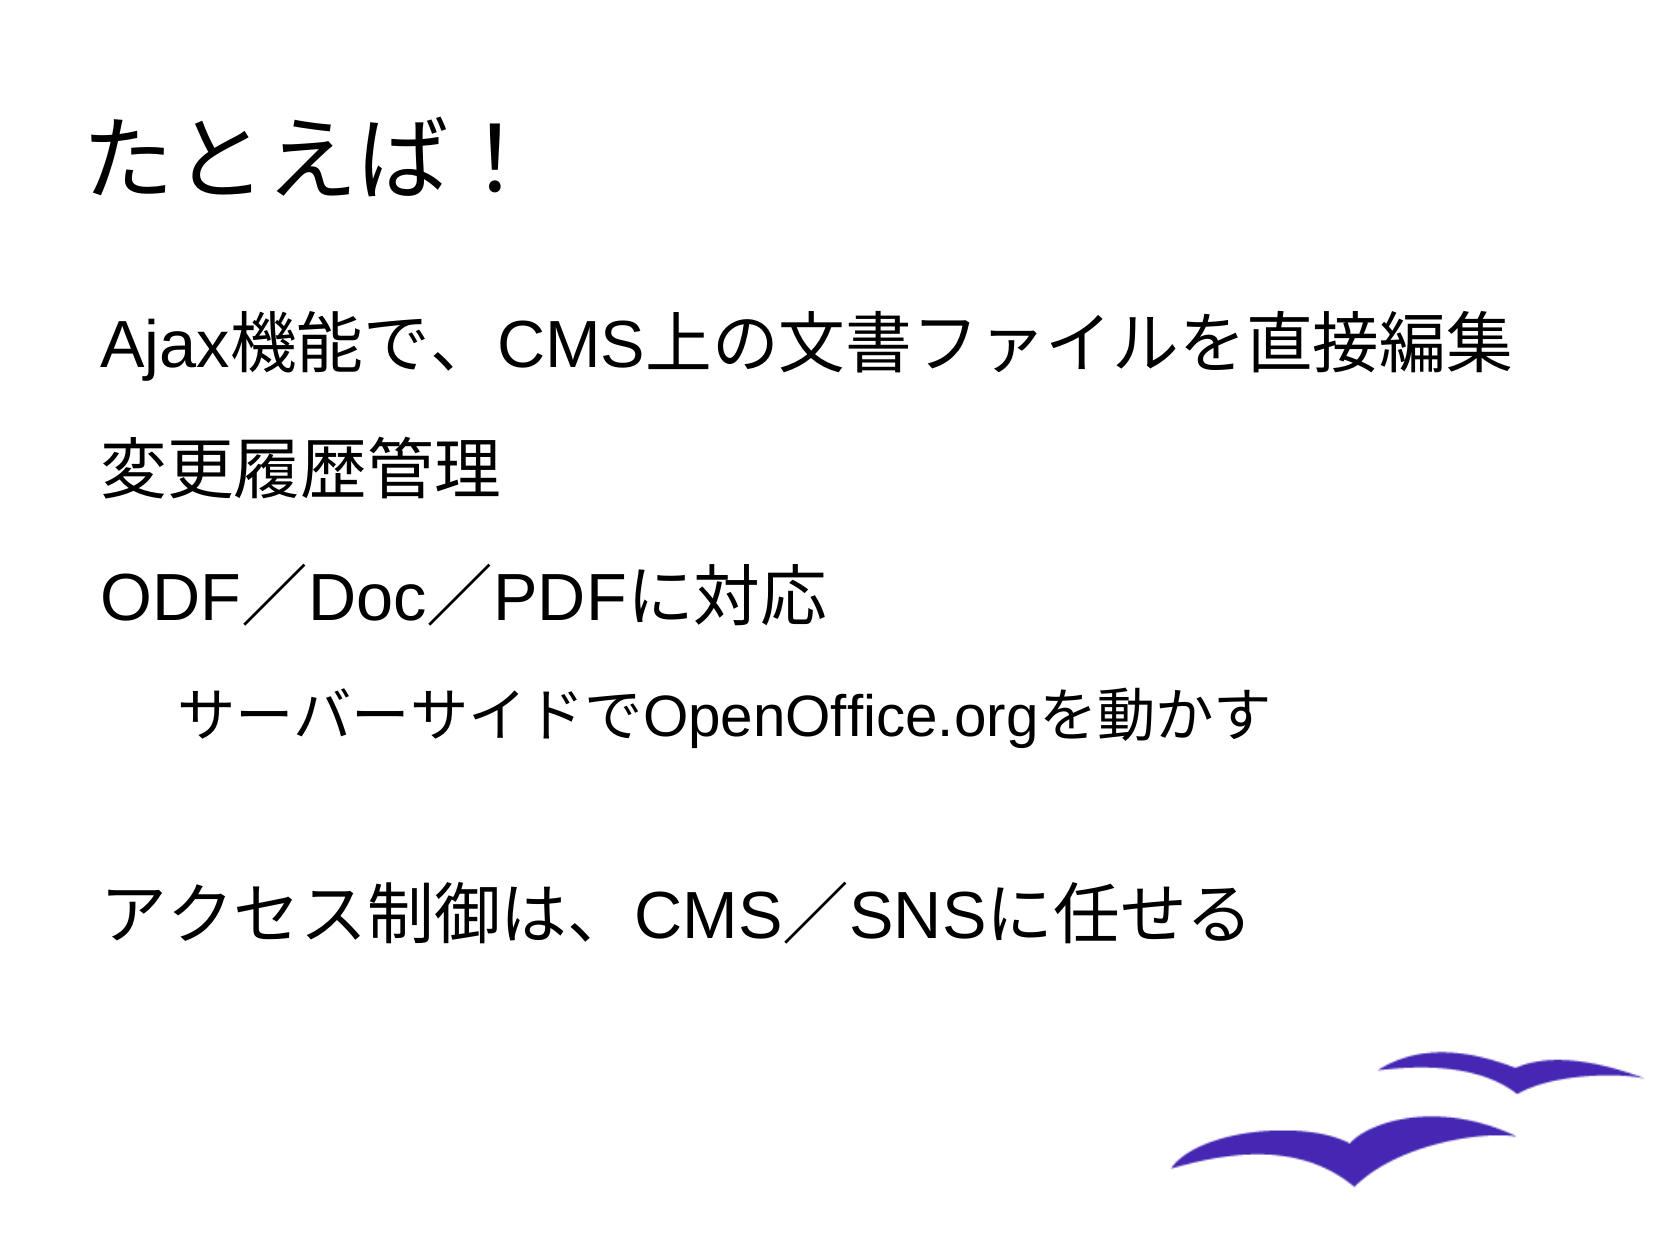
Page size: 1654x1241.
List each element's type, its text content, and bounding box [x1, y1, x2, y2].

list Ajax機能で、CMS上の文書ファイルを直接編集 変更履歴管理 ODF／Doc／PDFに対応 サーバーサイドでOpenOffice.orgを動かす アクセス制御は、CMS／SNSに任せる [82, 290, 1571, 1109]
picture [1166, 1044, 1654, 1192]
title たとえば！ [82, 49, 1571, 257]
